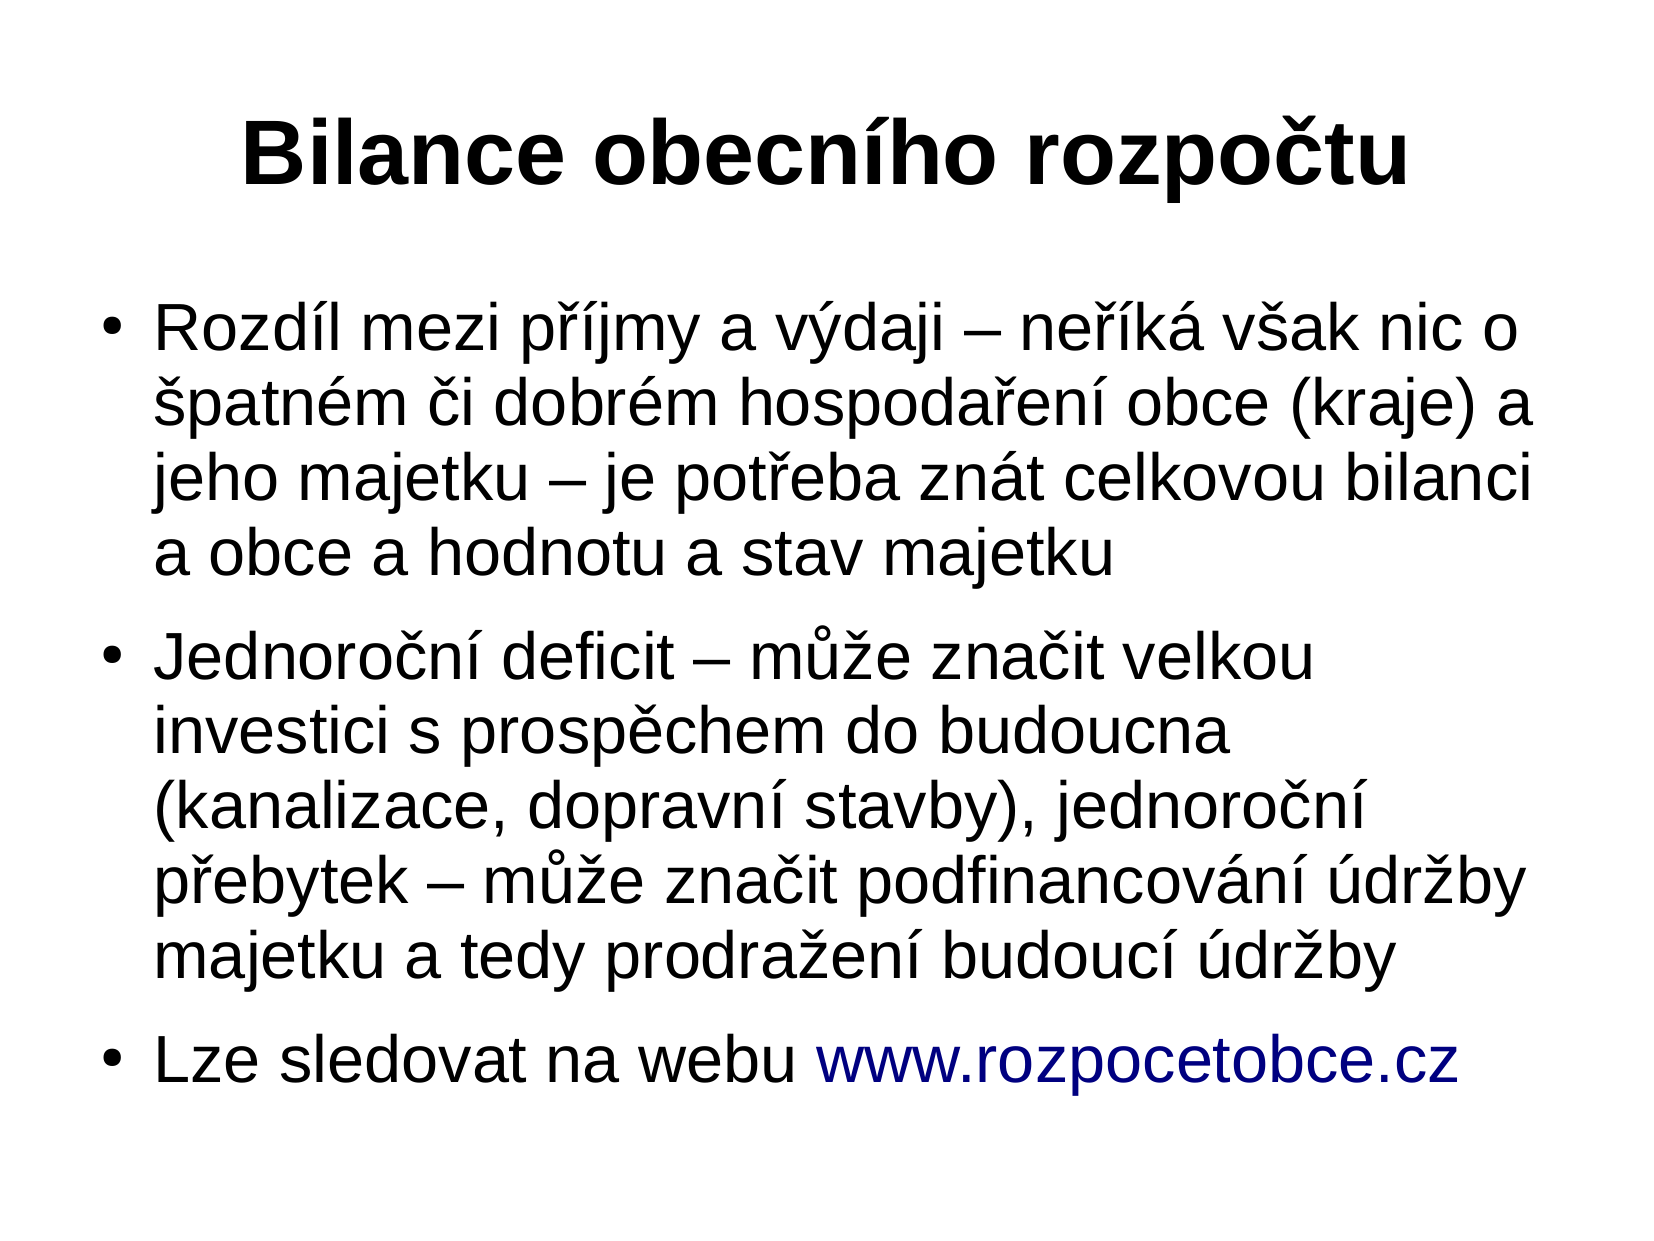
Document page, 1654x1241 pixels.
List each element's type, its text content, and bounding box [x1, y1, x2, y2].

title Bilance obecního rozpočtu [82, 49, 1571, 257]
list Rozdíl mezi příjmy a výdaji – neříká však nic o špatném či dobrém hospodaření obce (kraje) a jeho majetku – je potřeba znát celkovou bilanci a obce a hodnotu a stav majetku Jednoroční deficit – může značit velkou investici s prospěchem do budoucna (kanalizace, dopravní stavby), jednoroční přebytek – může značit podfinancování údržby majetku a tedy prodražení budoucí údržby Lze sledovat na webu www.rozpocetobce.cz [82, 290, 1571, 1202]
